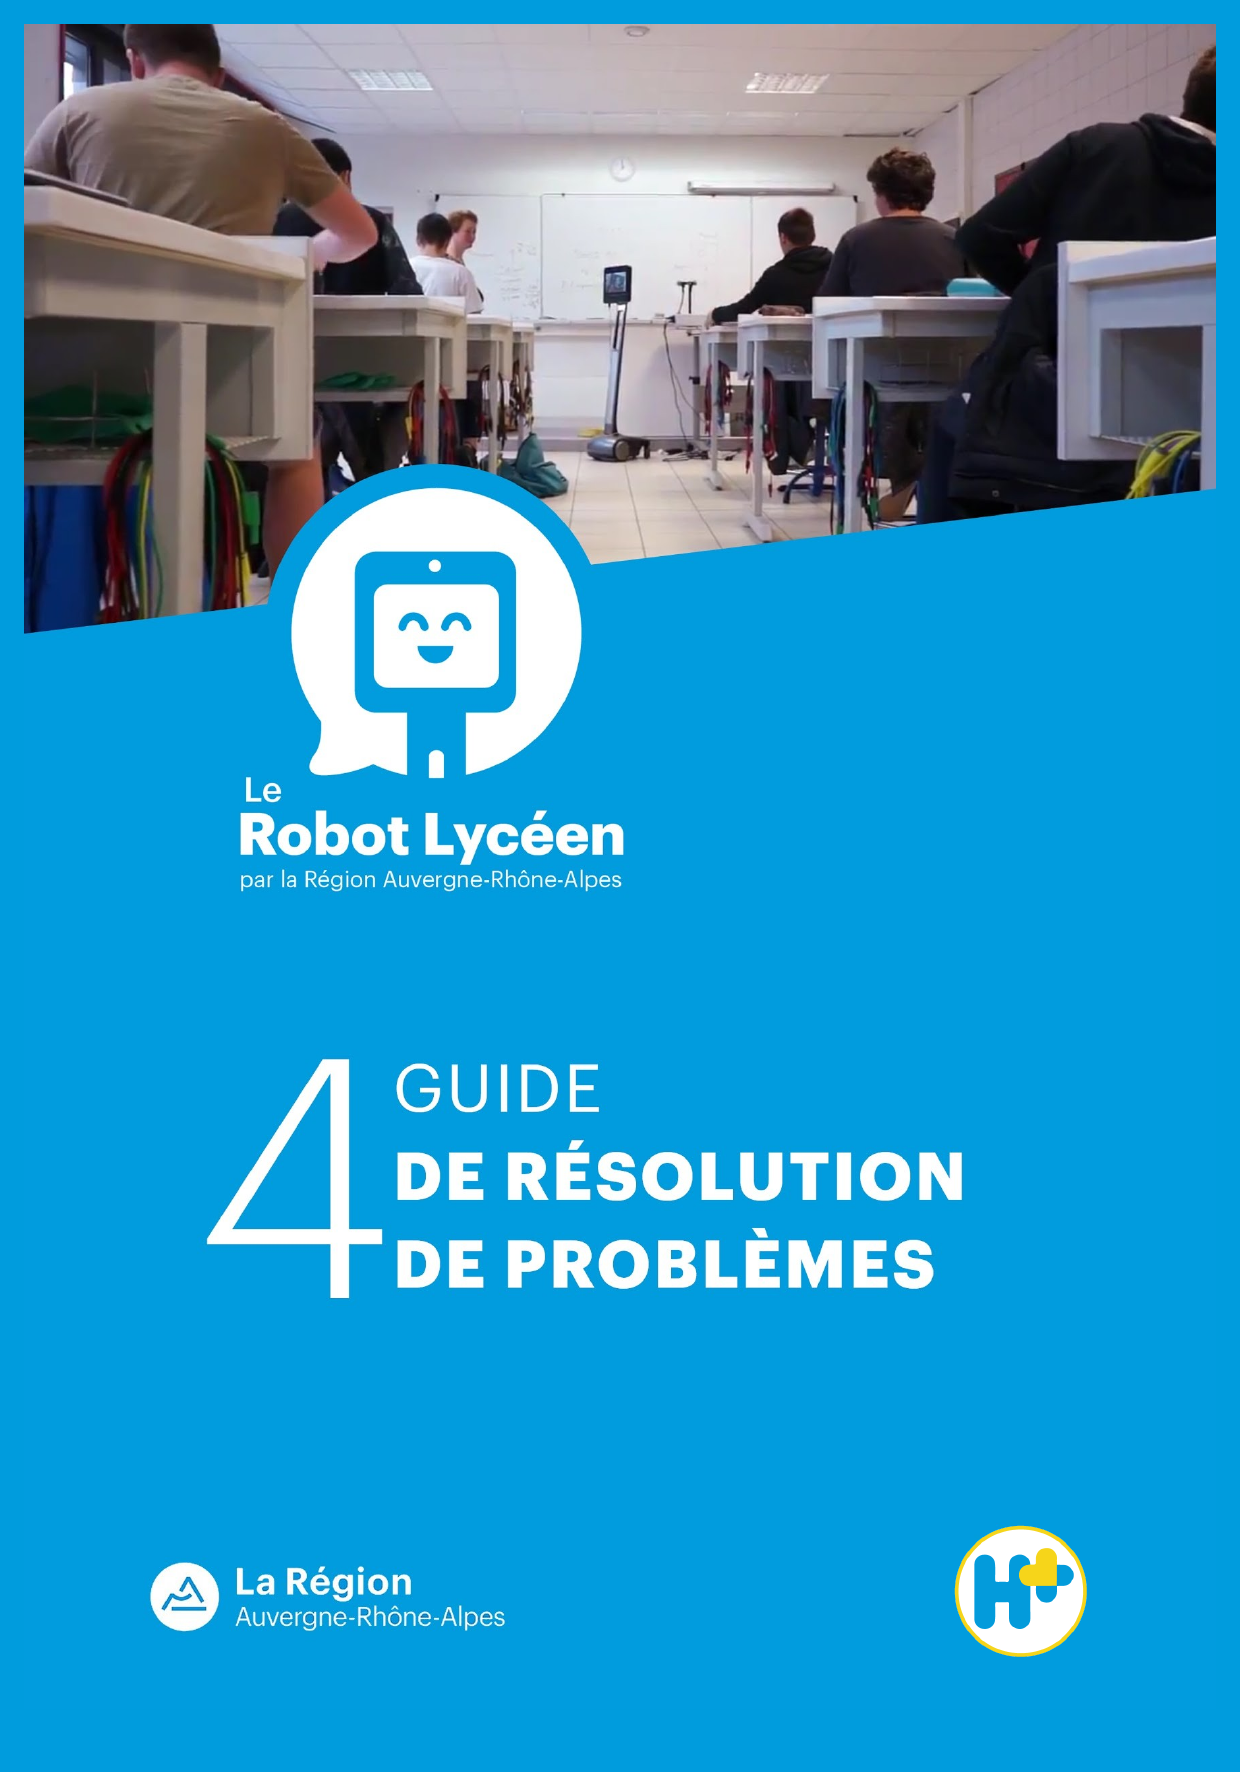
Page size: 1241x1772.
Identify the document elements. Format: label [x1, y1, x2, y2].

picture [319, 870, 342, 891]
picture [429, 560, 441, 572]
picture [425, 813, 454, 855]
picture [449, 1153, 483, 1200]
picture [492, 871, 502, 887]
picture [268, 876, 273, 887]
picture [658, 1240, 696, 1288]
picture [358, 1575, 364, 1595]
picture [508, 1153, 548, 1200]
picture [303, 1612, 316, 1631]
picture [581, 870, 610, 891]
picture [25, 25, 1215, 633]
picture [746, 1228, 780, 1288]
picture [506, 870, 529, 887]
picture [287, 1568, 308, 1595]
picture [790, 1153, 828, 1200]
picture [570, 1064, 599, 1112]
picture [253, 1613, 265, 1626]
picture [236, 1568, 253, 1595]
picture [282, 870, 296, 887]
picture [150, 1563, 219, 1631]
picture [236, 1607, 251, 1625]
picture [705, 1240, 738, 1288]
picture [368, 1574, 388, 1595]
picture [412, 875, 441, 887]
picture [613, 875, 621, 887]
picture [374, 1606, 431, 1626]
picture [592, 824, 623, 855]
picture [263, 783, 281, 802]
picture [454, 824, 486, 865]
picture [397, 1240, 440, 1288]
picture [396, 1064, 440, 1112]
picture [246, 777, 261, 802]
picture [346, 875, 375, 887]
picture [333, 1574, 353, 1602]
picture [442, 1606, 462, 1626]
picture [860, 1152, 910, 1201]
picture [642, 1152, 693, 1201]
picture [501, 1064, 507, 1112]
picture [429, 750, 444, 778]
picture [532, 876, 542, 887]
picture [565, 871, 577, 887]
picture [521, 1064, 558, 1112]
picture [374, 584, 499, 688]
picture [471, 875, 482, 887]
picture [458, 876, 468, 887]
picture [444, 875, 455, 891]
picture [399, 876, 409, 887]
picture [740, 1153, 782, 1201]
picture [292, 488, 581, 775]
picture [837, 1153, 851, 1200]
picture [853, 1240, 888, 1288]
picture [267, 1612, 292, 1626]
picture [392, 1575, 411, 1595]
picture [319, 1612, 346, 1626]
picture [494, 1612, 504, 1626]
picture [316, 810, 385, 856]
picture [358, 1607, 371, 1625]
picture [919, 1153, 962, 1200]
picture [465, 1612, 492, 1630]
picture [241, 875, 264, 890]
picture [599, 1240, 649, 1289]
picture [397, 1153, 440, 1200]
picture [487, 824, 588, 856]
picture [534, 810, 546, 821]
picture [955, 1526, 1086, 1656]
picture [295, 1612, 301, 1625]
picture [241, 813, 276, 855]
picture [702, 1153, 734, 1200]
picture [894, 1240, 934, 1289]
picture [508, 1240, 545, 1288]
picture [388, 818, 408, 856]
picture [545, 875, 557, 887]
picture [597, 1152, 636, 1201]
picture [278, 824, 311, 856]
picture [207, 1059, 382, 1298]
picture [553, 1240, 594, 1288]
picture [311, 1575, 330, 1595]
picture [306, 871, 316, 887]
picture [556, 1140, 591, 1200]
picture [788, 1240, 842, 1288]
picture [257, 1575, 274, 1595]
picture [452, 1064, 487, 1112]
picture [449, 1240, 484, 1288]
picture [384, 871, 396, 887]
